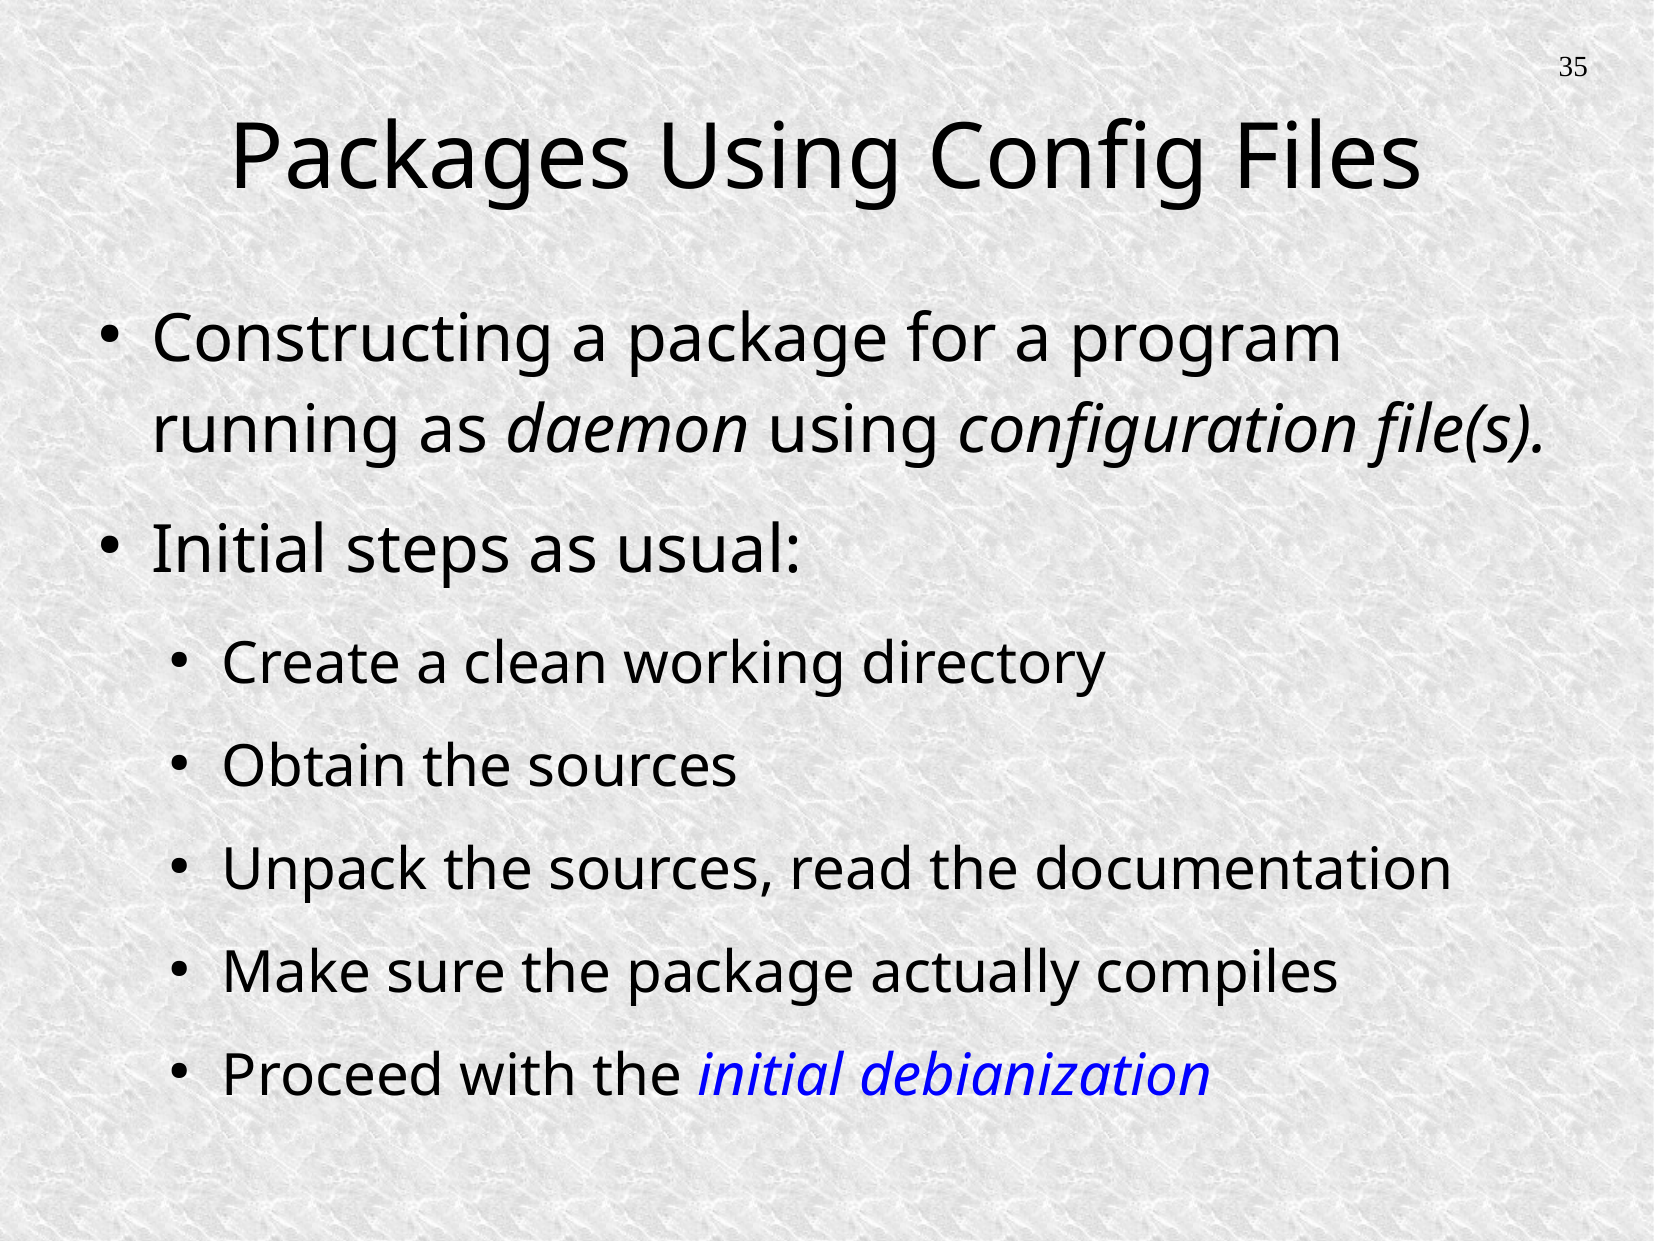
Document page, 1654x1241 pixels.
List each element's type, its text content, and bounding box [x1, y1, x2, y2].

list Constructing a package for a program running as daemon using configuration file(s). Initial steps as usual: Create a clean working directory Obtain the sources Unpack the sources, read the documentation Make sure the package actually compiles Proceed with the initial debianization [80, 290, 1608, 1126]
title Packages Using Config Files [82, 56, 1571, 250]
picture [0, 0, 1654, 1241]
